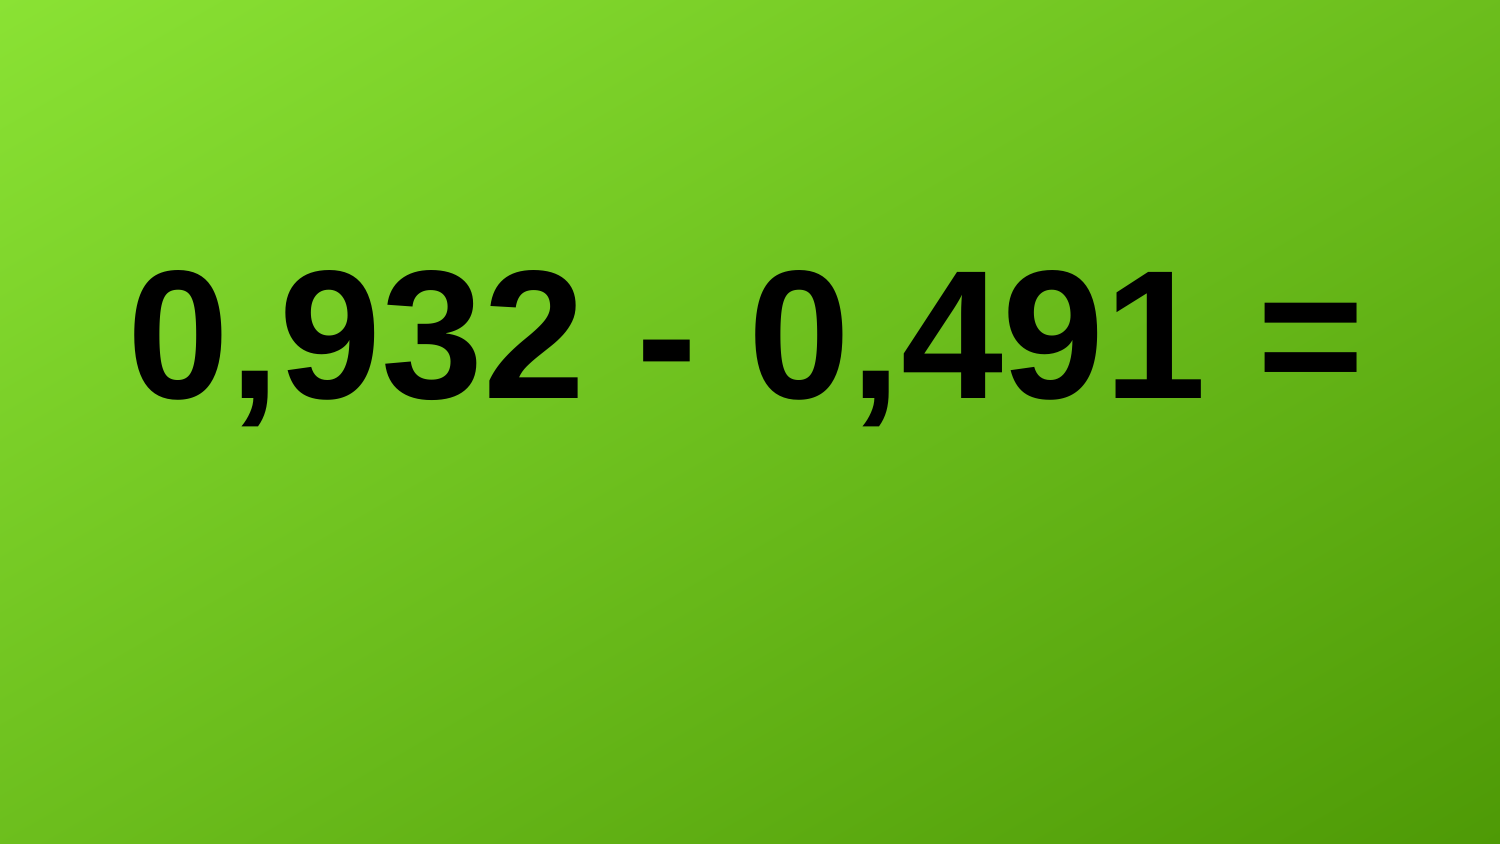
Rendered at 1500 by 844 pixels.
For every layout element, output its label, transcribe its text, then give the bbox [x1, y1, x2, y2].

text_box 0,932 - 0,491 = [112, 259, 1388, 450]
